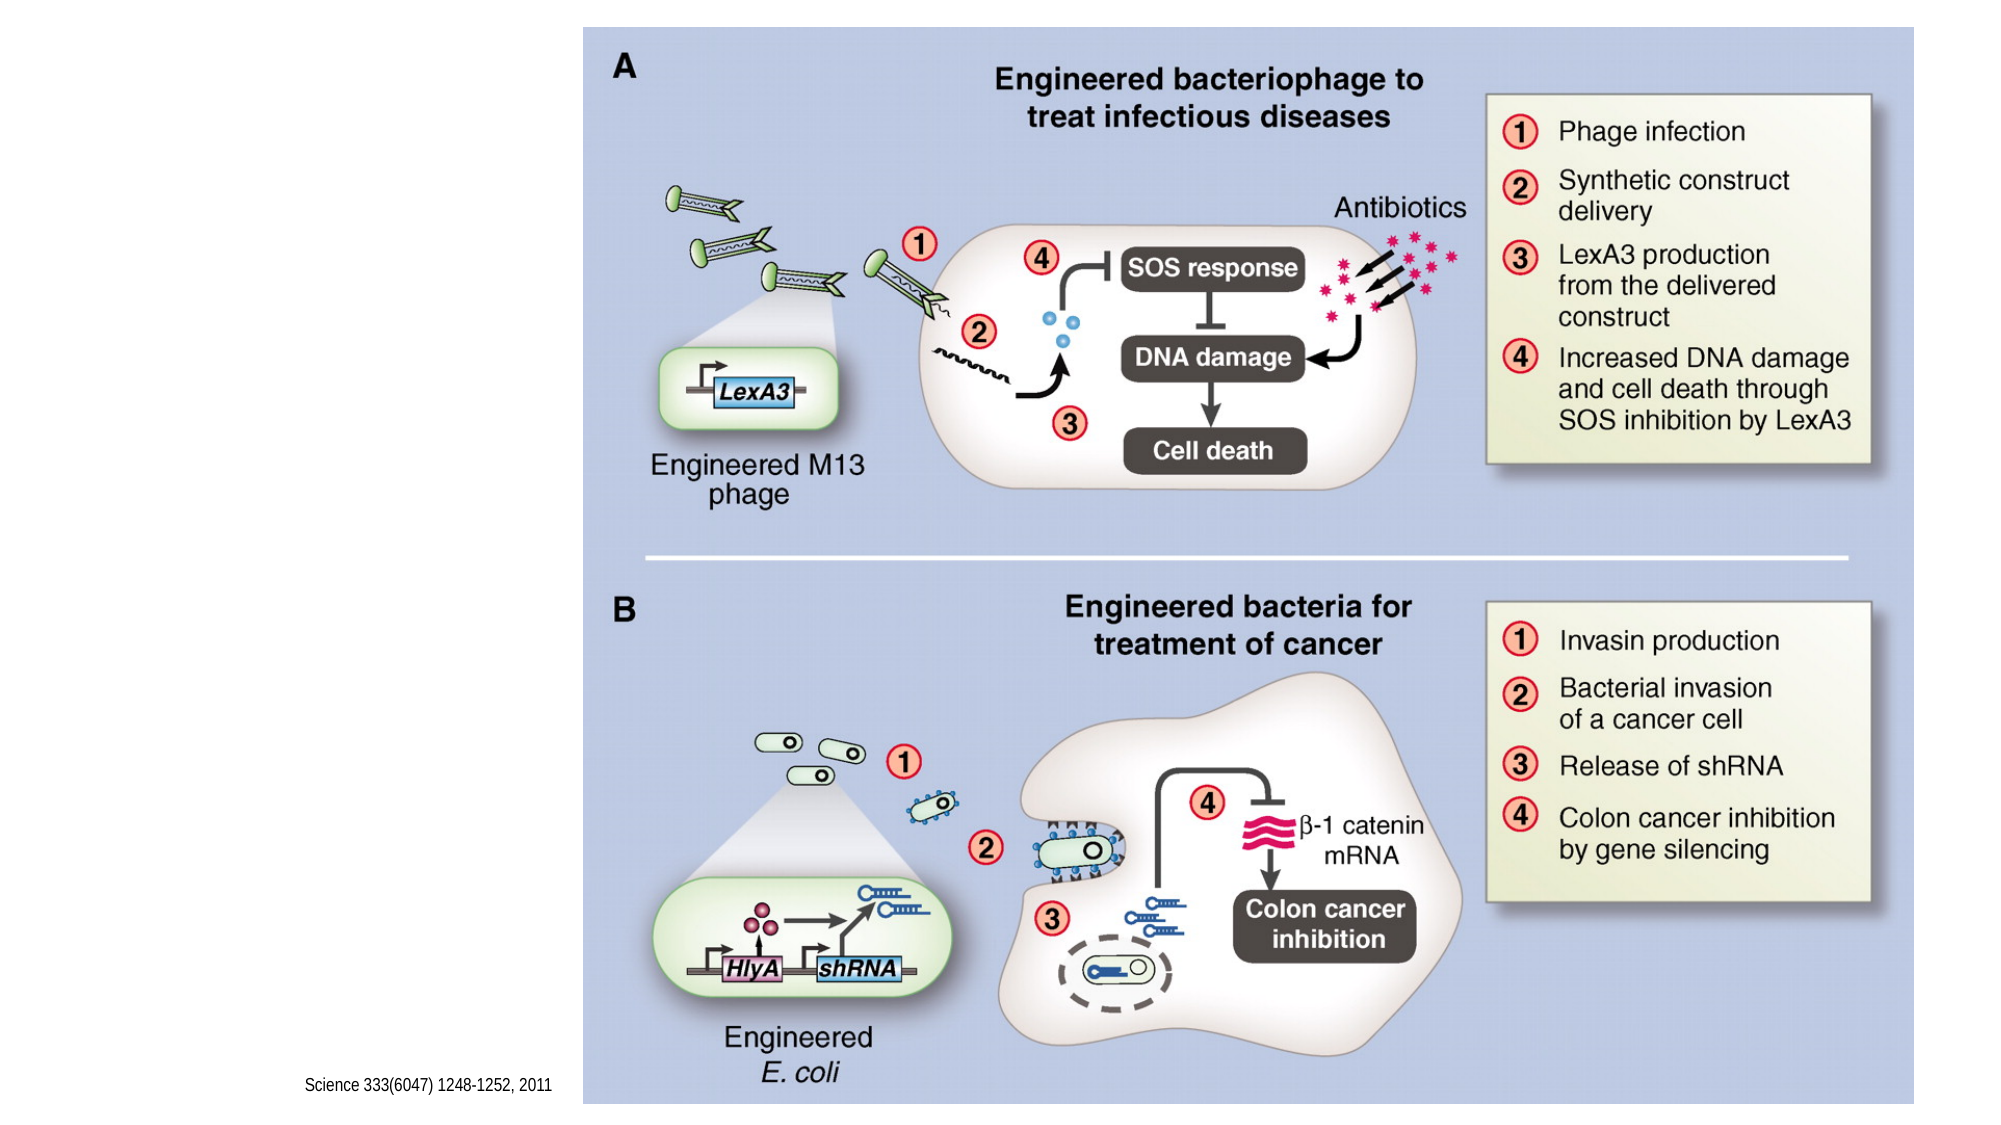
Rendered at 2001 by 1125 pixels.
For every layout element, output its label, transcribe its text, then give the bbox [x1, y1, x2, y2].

text_box Science 333(6047) 1248-1252, 2011 [290, 1065, 583, 1104]
picture [583, 27, 1914, 1104]
